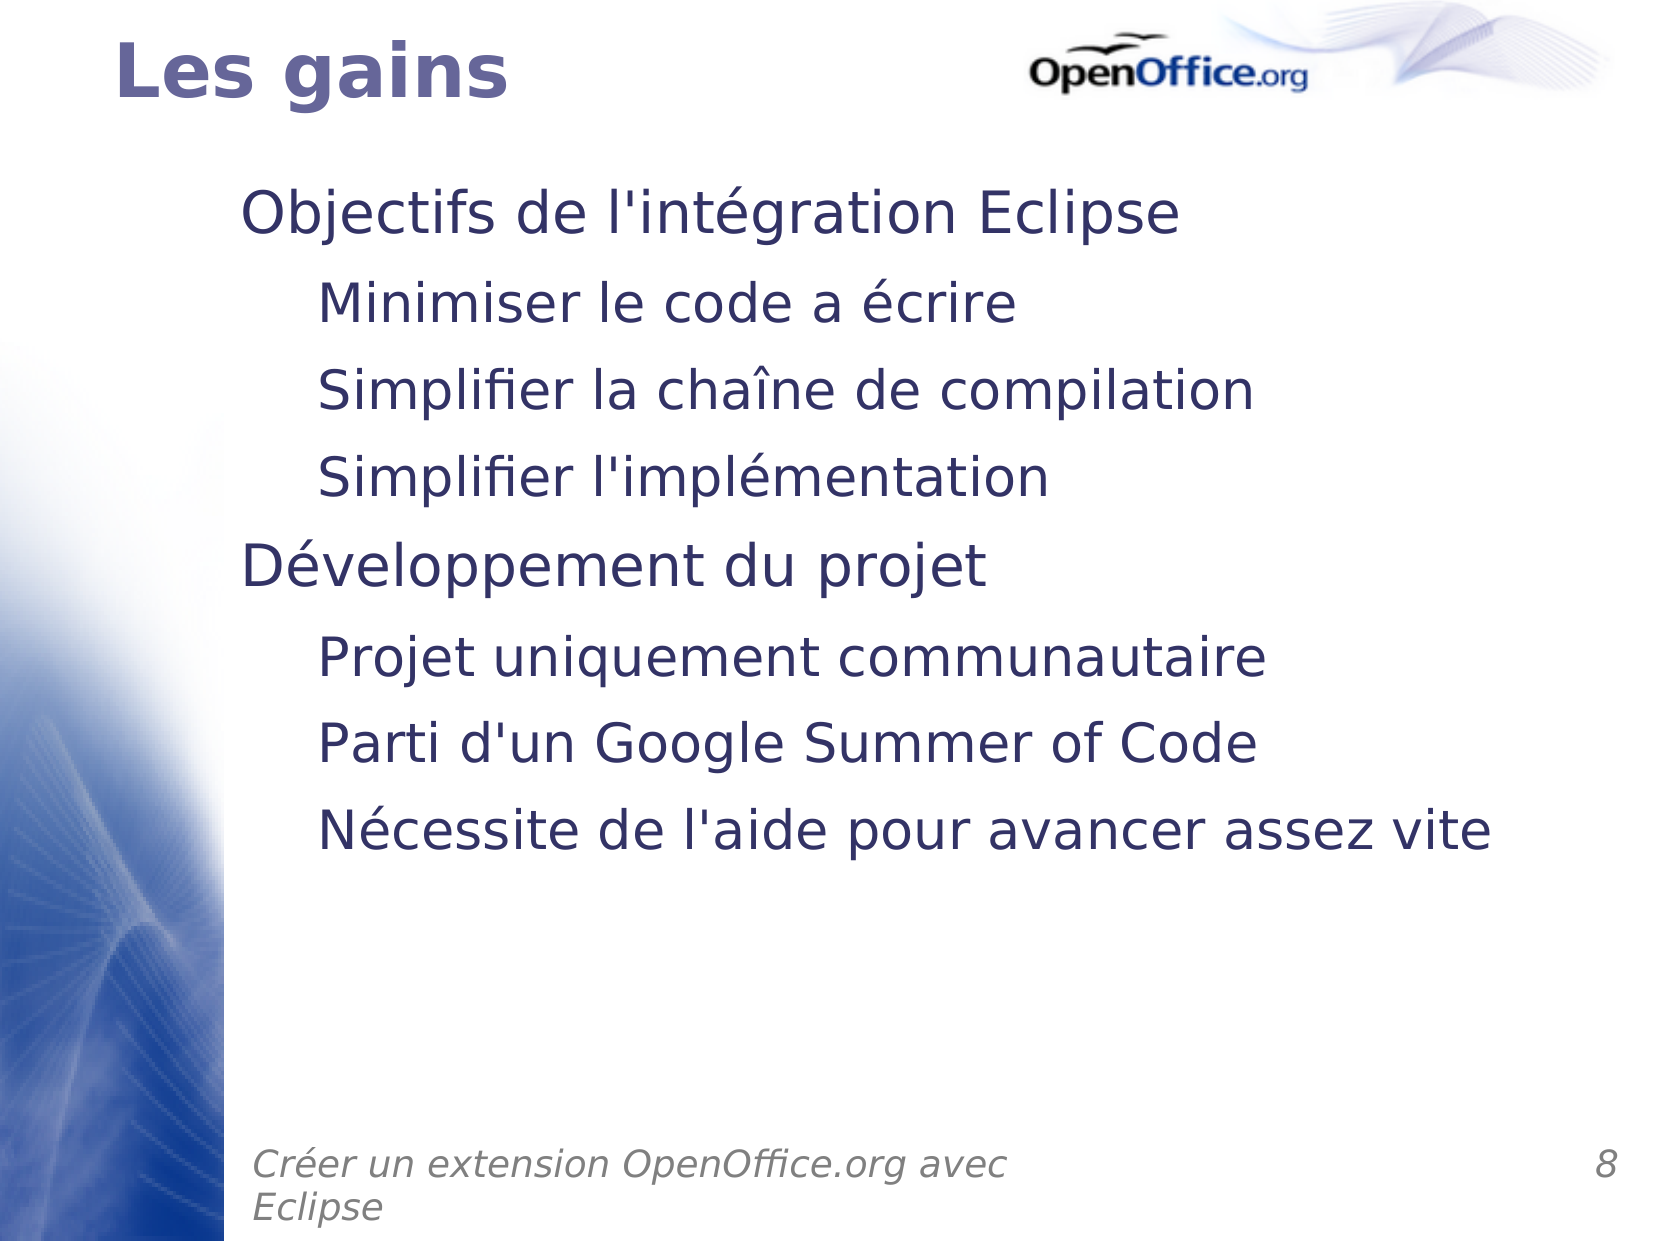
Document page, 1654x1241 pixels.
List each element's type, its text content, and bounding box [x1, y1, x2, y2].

picture [0, 0, 224, 1241]
list Objectifs de l'intégration Eclipse Minimiser le code a écrire Simplifier la chaîne de compilation Simplifier l'implémentation Développement du projet Projet uniquement communautaire Parti d'un Google Summer of Code Nécessite de l'aide pour avancer assez vite [223, 179, 1619, 1133]
title Les gains [24, 15, 987, 129]
picture [1014, 0, 1619, 100]
